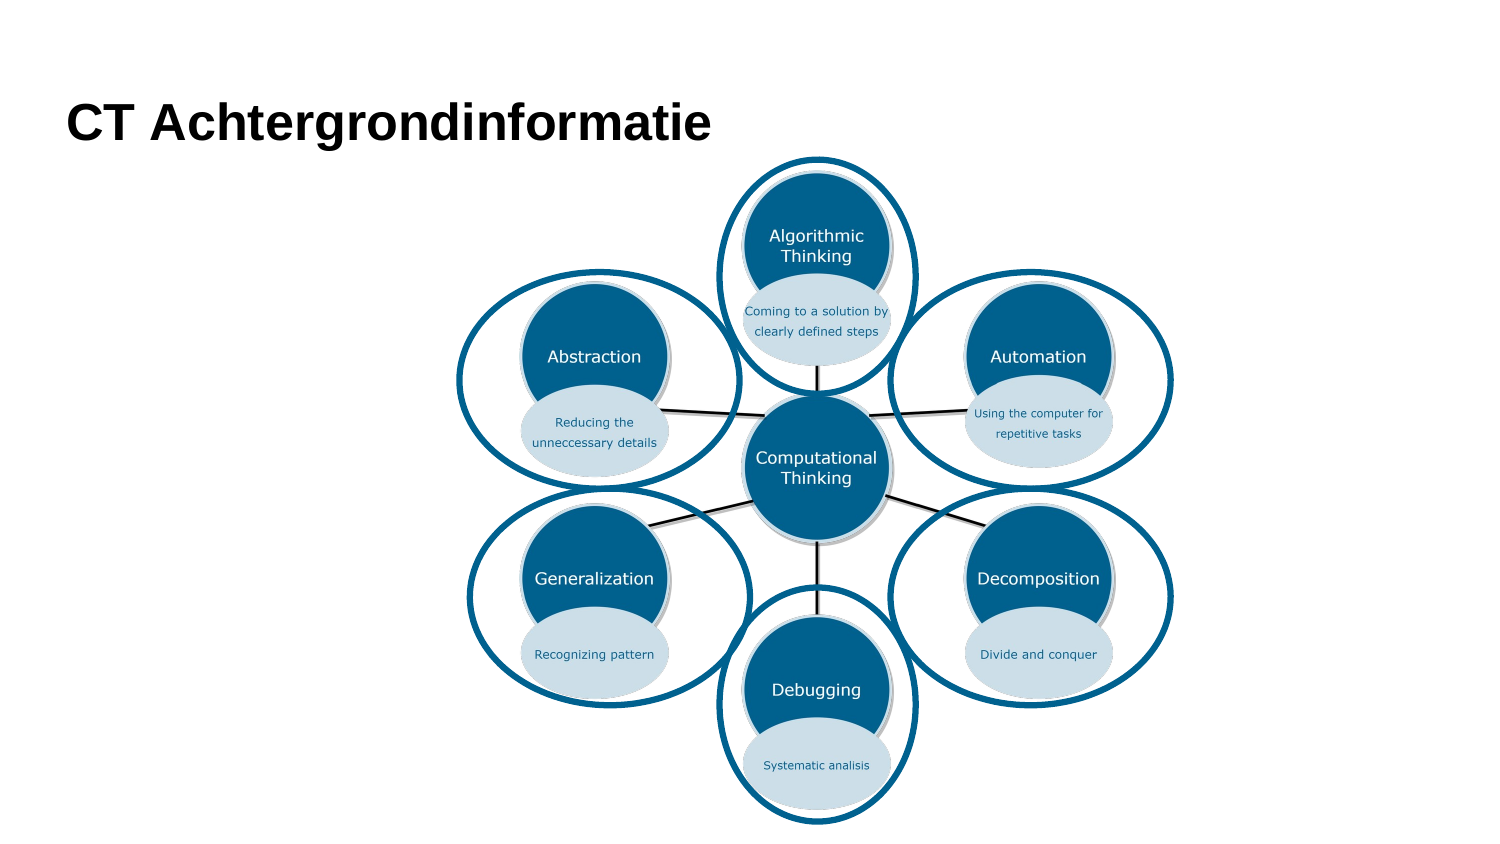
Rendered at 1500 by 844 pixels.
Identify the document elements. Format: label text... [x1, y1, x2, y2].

picture [643, 358, 991, 617]
picture [757, 453, 762, 463]
picture [519, 493, 746, 701]
picture [1070, 471, 1116, 506]
picture [519, 170, 768, 320]
picture [894, 276, 1116, 485]
picture [793, 472, 798, 483]
picture [822, 455, 830, 463]
picture [519, 474, 565, 509]
picture [808, 475, 813, 483]
picture [723, 170, 912, 390]
picture [869, 664, 1116, 810]
picture [819, 472, 823, 483]
picture [775, 455, 781, 463]
picture [844, 475, 850, 487]
picture [519, 670, 766, 810]
picture [867, 170, 1116, 312]
picture [850, 455, 861, 463]
title CT Achtergrondinformatie [51, 72, 1449, 167]
picture [782, 472, 790, 483]
picture [723, 591, 912, 810]
picture [519, 276, 736, 485]
picture [894, 493, 1116, 701]
